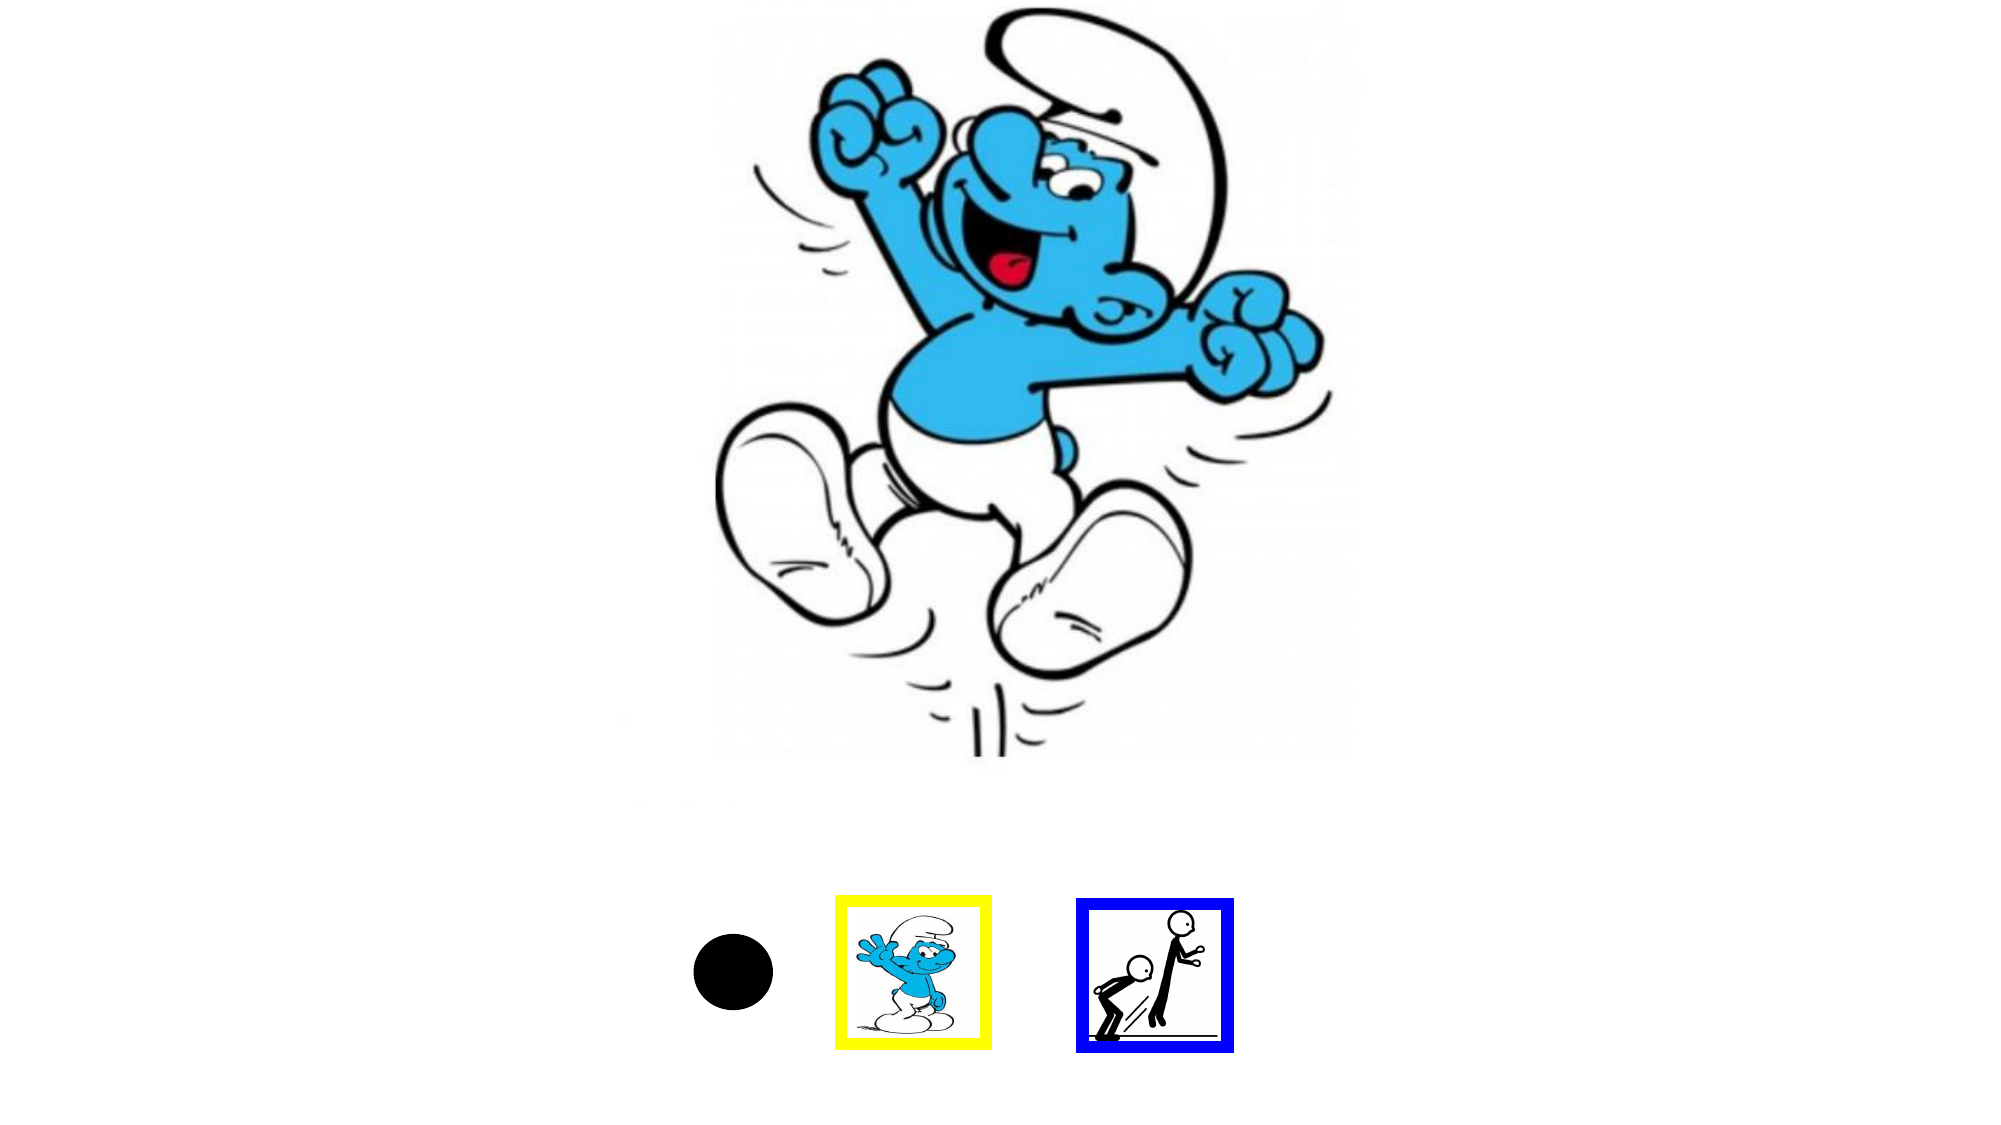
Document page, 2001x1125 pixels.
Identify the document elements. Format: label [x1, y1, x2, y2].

picture [1089, 910, 1221, 1041]
text_box [694, 934, 772, 1010]
picture [587, 0, 1446, 807]
picture [856, 915, 975, 1034]
